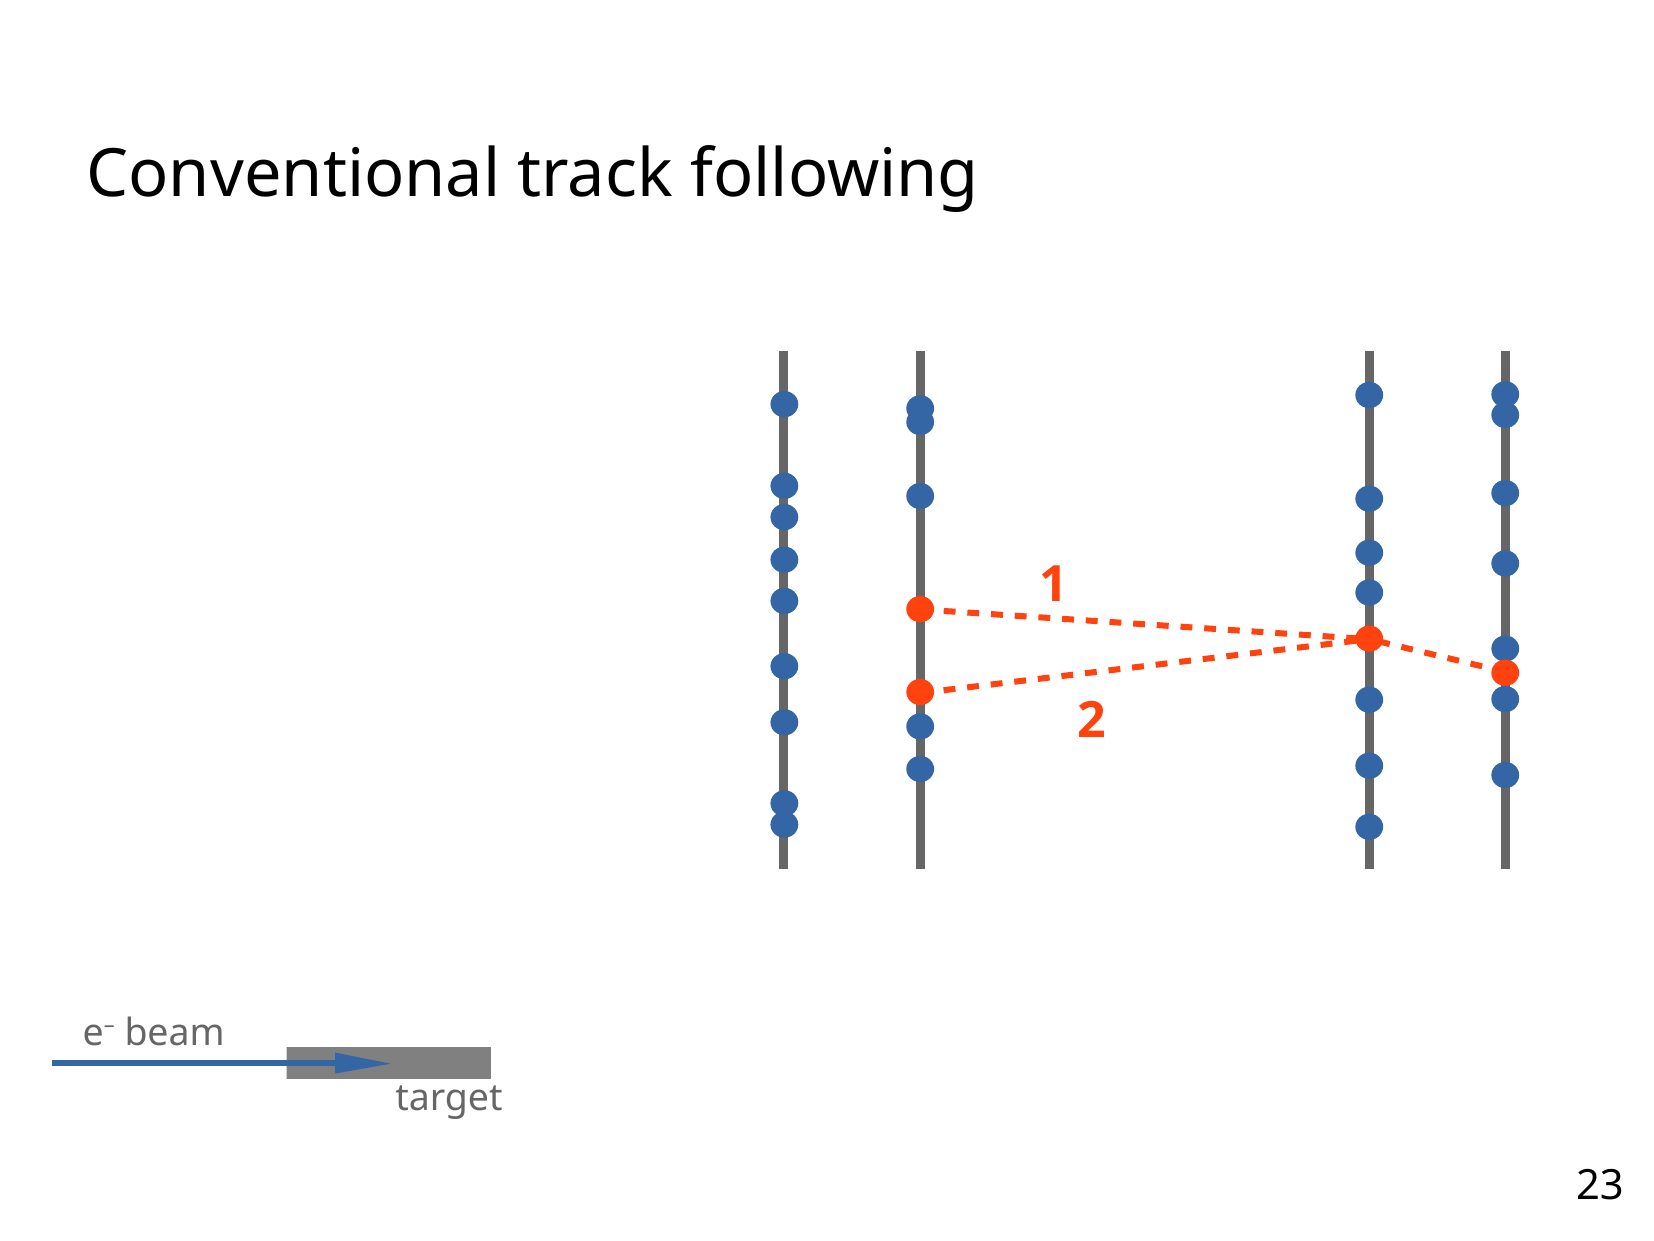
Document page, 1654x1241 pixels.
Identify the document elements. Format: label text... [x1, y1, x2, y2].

text_box [1491, 635, 1520, 713]
text_box [1355, 539, 1384, 566]
text_box 2 [1062, 677, 1276, 760]
text_box [770, 587, 799, 615]
text_box [770, 546, 799, 573]
text_box [1355, 381, 1384, 409]
text_box [770, 472, 799, 500]
text_box [1491, 761, 1520, 789]
text_box [1491, 479, 1520, 507]
text_box e– beam [67, 997, 261, 1121]
text_box [286, 1066, 380, 1079]
text_box [770, 790, 799, 838]
text_box [1355, 579, 1384, 606]
text_box [906, 755, 935, 783]
text_box [906, 595, 935, 623]
text_box [906, 713, 935, 740]
text_box [770, 653, 799, 680]
text_box [770, 391, 799, 418]
text_box [906, 482, 935, 510]
text_box [1355, 813, 1384, 841]
text_box [1355, 686, 1384, 713]
text_box [770, 709, 799, 736]
text_box [770, 503, 799, 531]
text_box [906, 678, 935, 706]
text_box Conventional track following [86, 69, 1133, 272]
text_box [1355, 752, 1384, 779]
text_box [1355, 485, 1384, 512]
text_box [1491, 381, 1520, 429]
text_box 1 [1024, 540, 1322, 624]
text_box [1355, 625, 1384, 652]
text_box [1491, 550, 1520, 577]
text_box [906, 395, 935, 436]
text_box target [380, 1063, 551, 1132]
text_box [286, 1047, 491, 1063]
